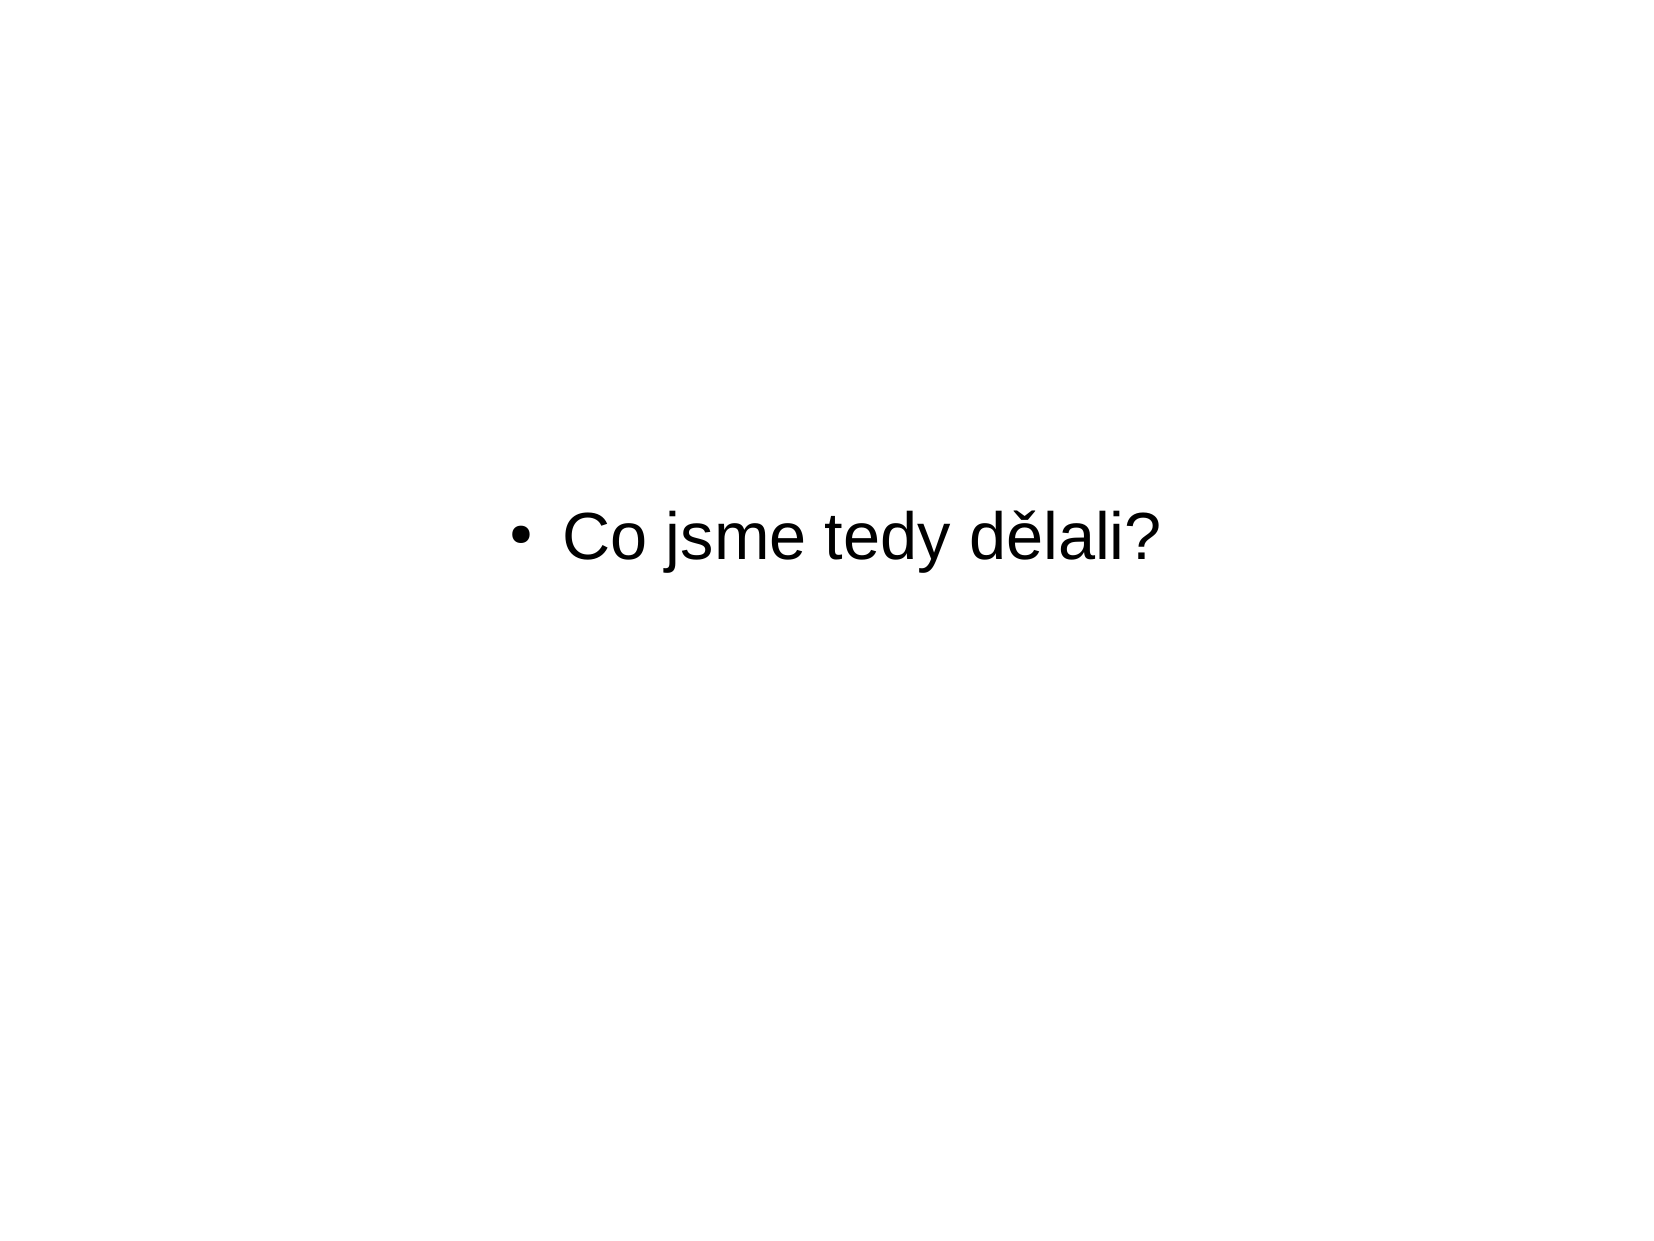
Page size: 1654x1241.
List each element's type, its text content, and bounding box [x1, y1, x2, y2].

list Co jsme tedy dělali? [82, 290, 1571, 1010]
